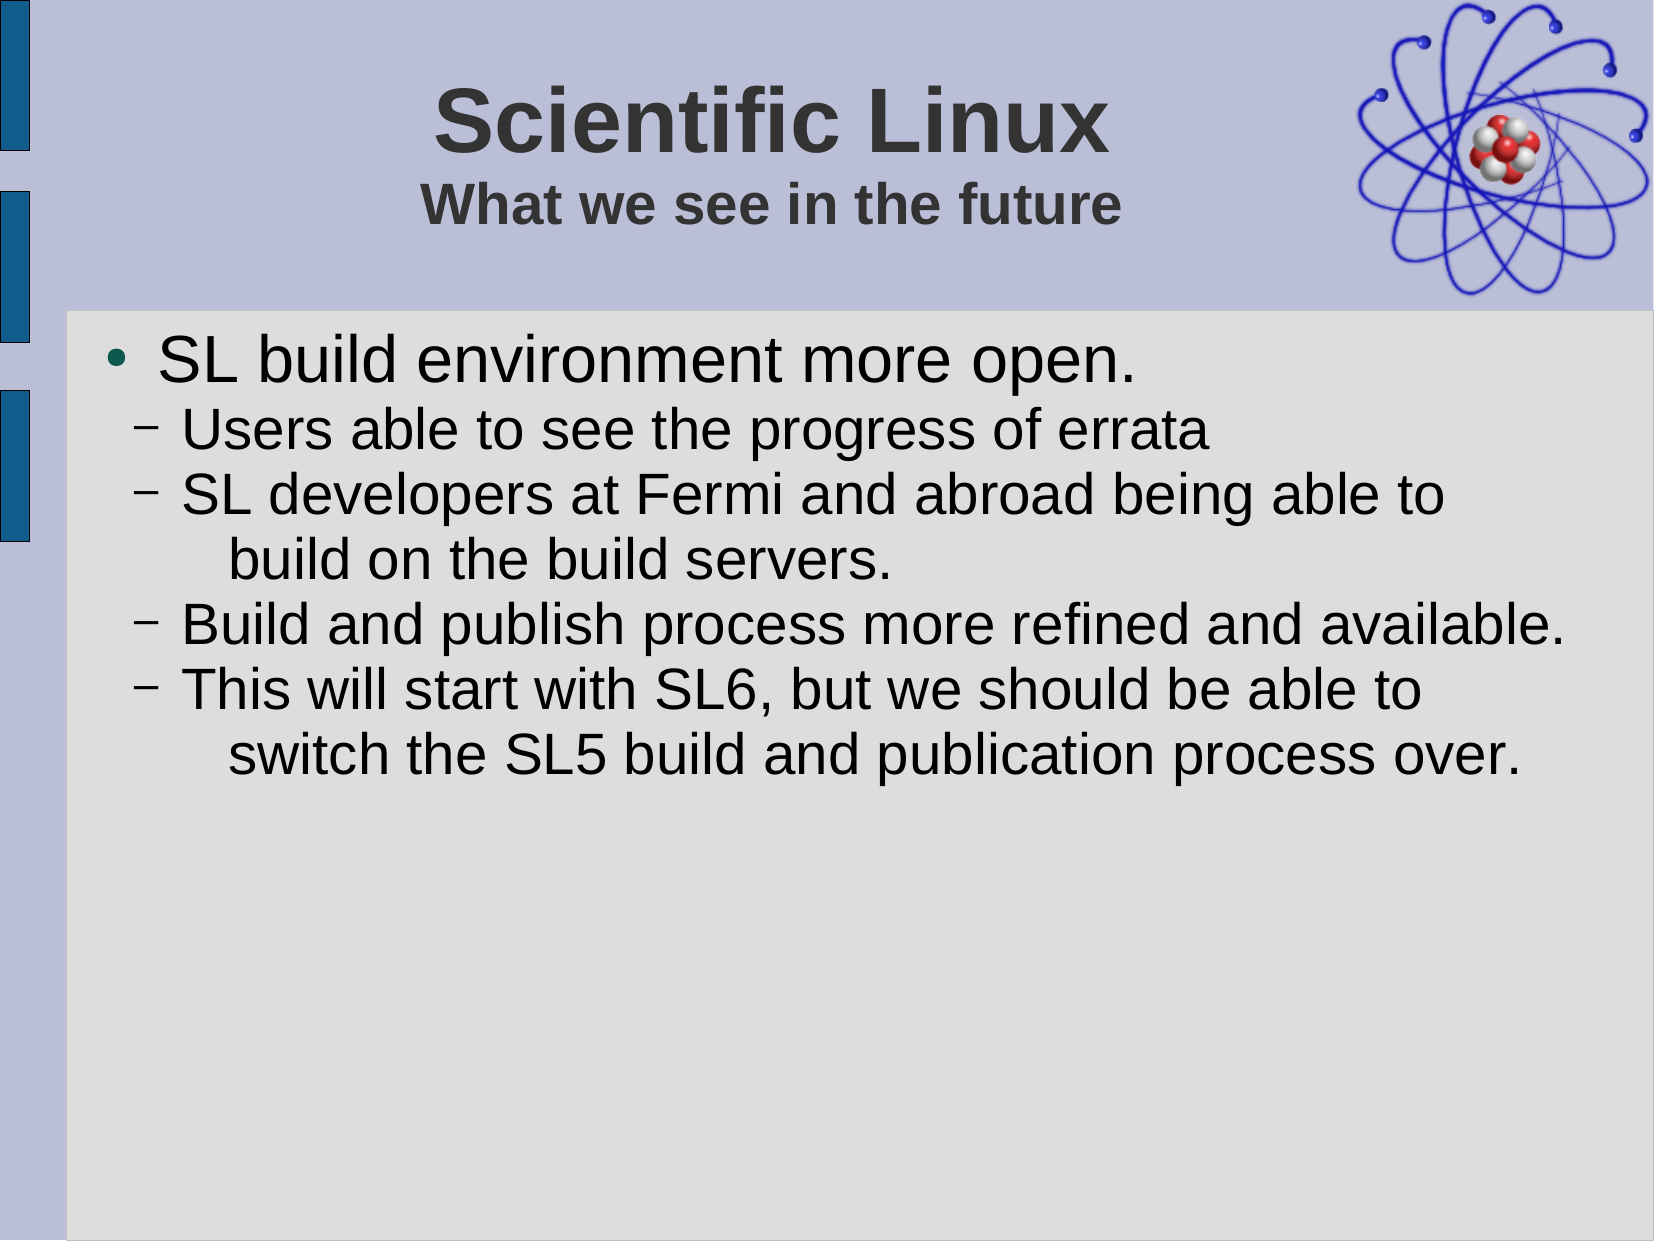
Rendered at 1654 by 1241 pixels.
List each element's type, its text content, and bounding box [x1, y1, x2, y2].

title Scientific Linux What we see in the future [82, 49, 1353, 257]
list SL build environment more open. Users able to see the progress of errata SL developers at Fermi and abroad being able to build on the build servers. Build and publish process more refined and available. This will start with SL6, but we should be able to switch the SL5 build and publication process over. [86, 321, 1576, 1163]
picture [1353, 0, 1654, 301]
